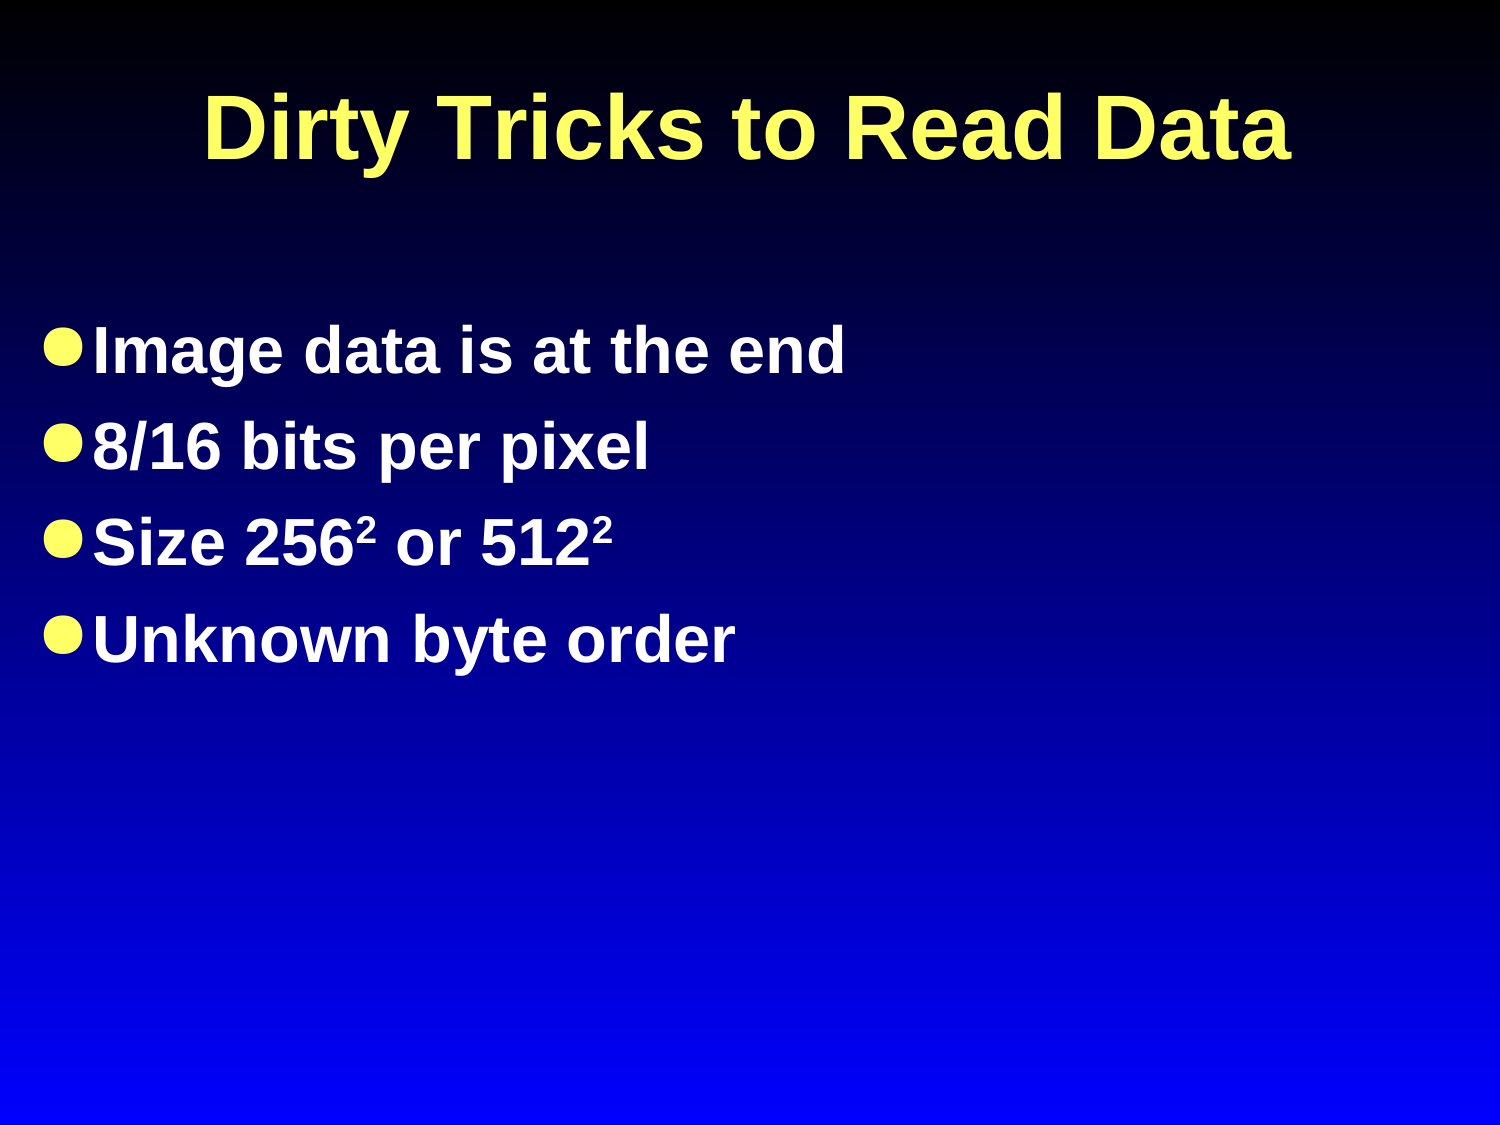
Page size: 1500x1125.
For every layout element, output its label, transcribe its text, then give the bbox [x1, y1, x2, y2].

title Dirty Tricks to Read Data [109, 14, 1385, 242]
list Image data is at the end 8/16 bits per pixel Size 2562 or 5122 Unknown byte order [36, 312, 1463, 1022]
